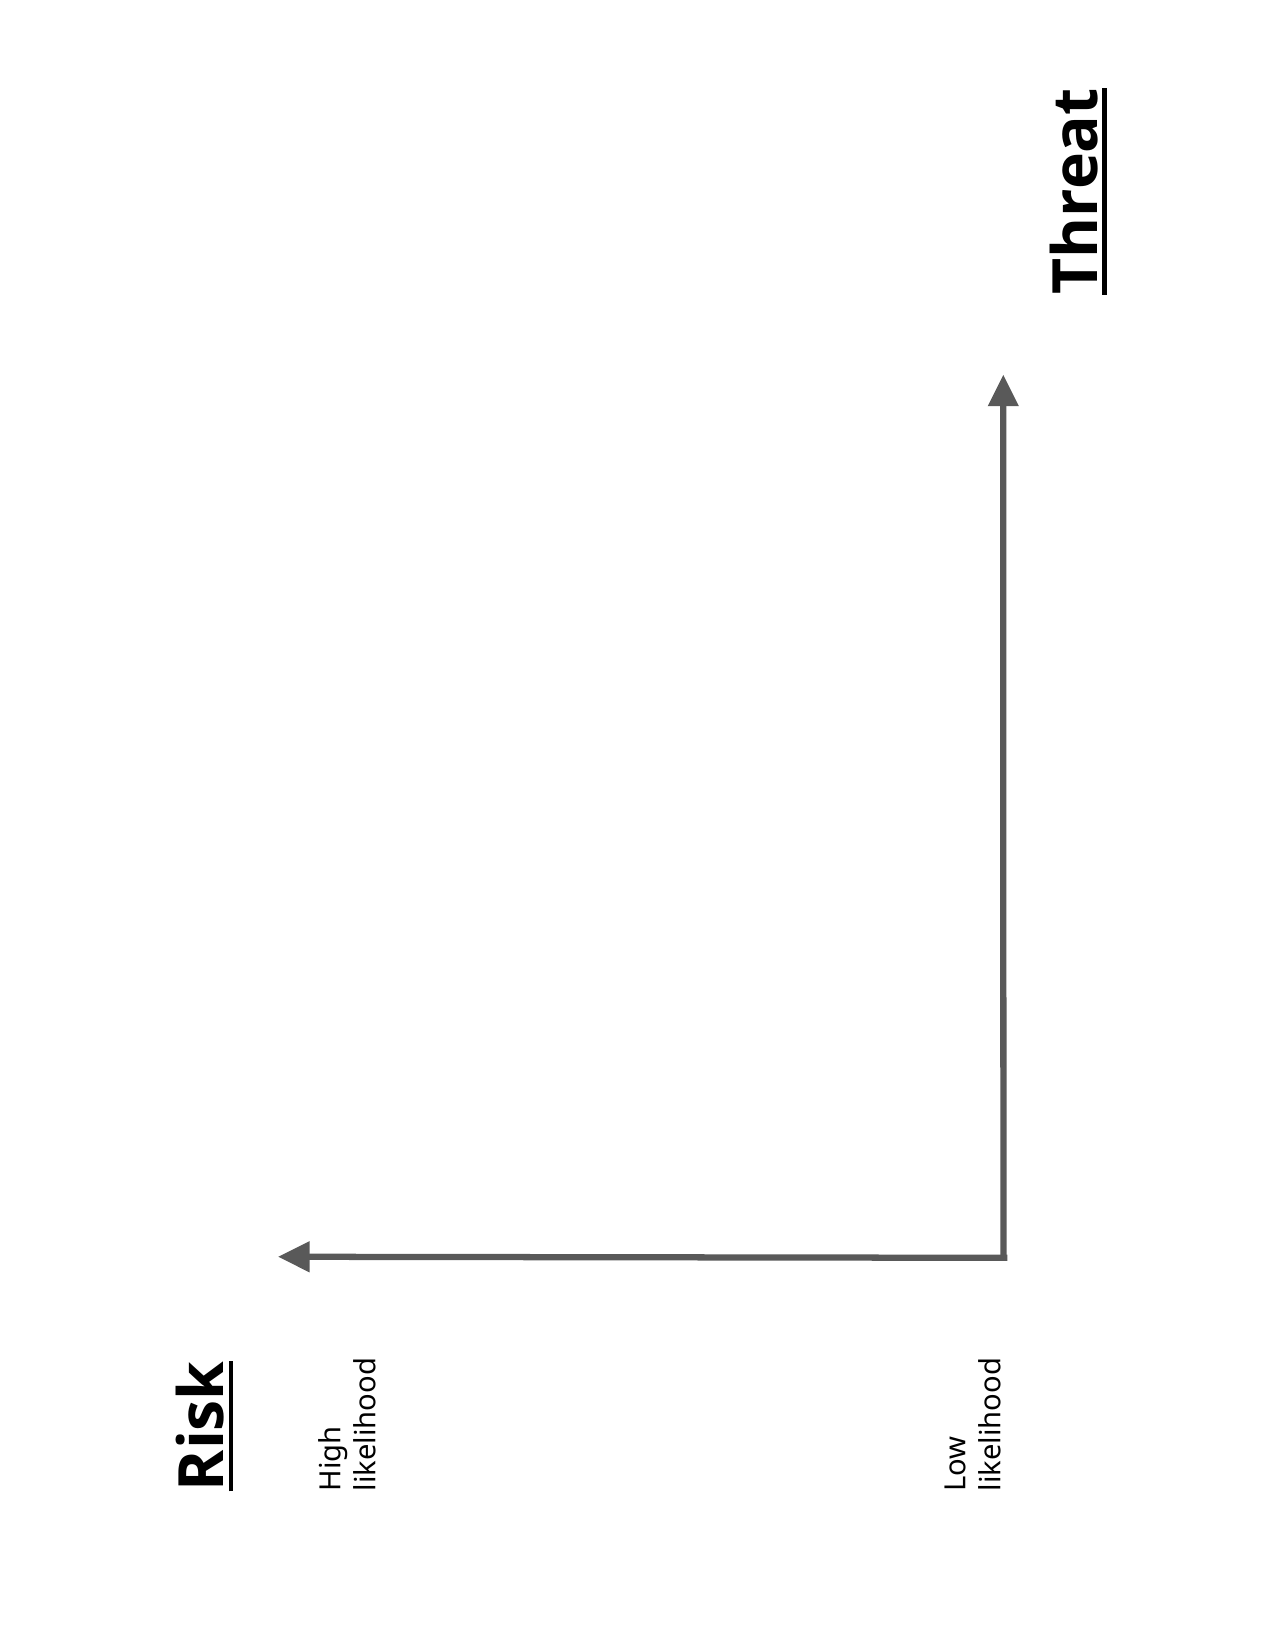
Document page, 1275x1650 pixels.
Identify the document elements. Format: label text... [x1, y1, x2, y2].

text_box Threat [1020, 65, 1082, 310]
text_box Risk [186, 1464, 198, 1476]
text_box High likelihood [296, 1288, 358, 1507]
text_box Threat [1070, 231, 1082, 244]
text_box Risk [146, 1288, 208, 1507]
text_box Low likelihood [921, 1288, 983, 1507]
